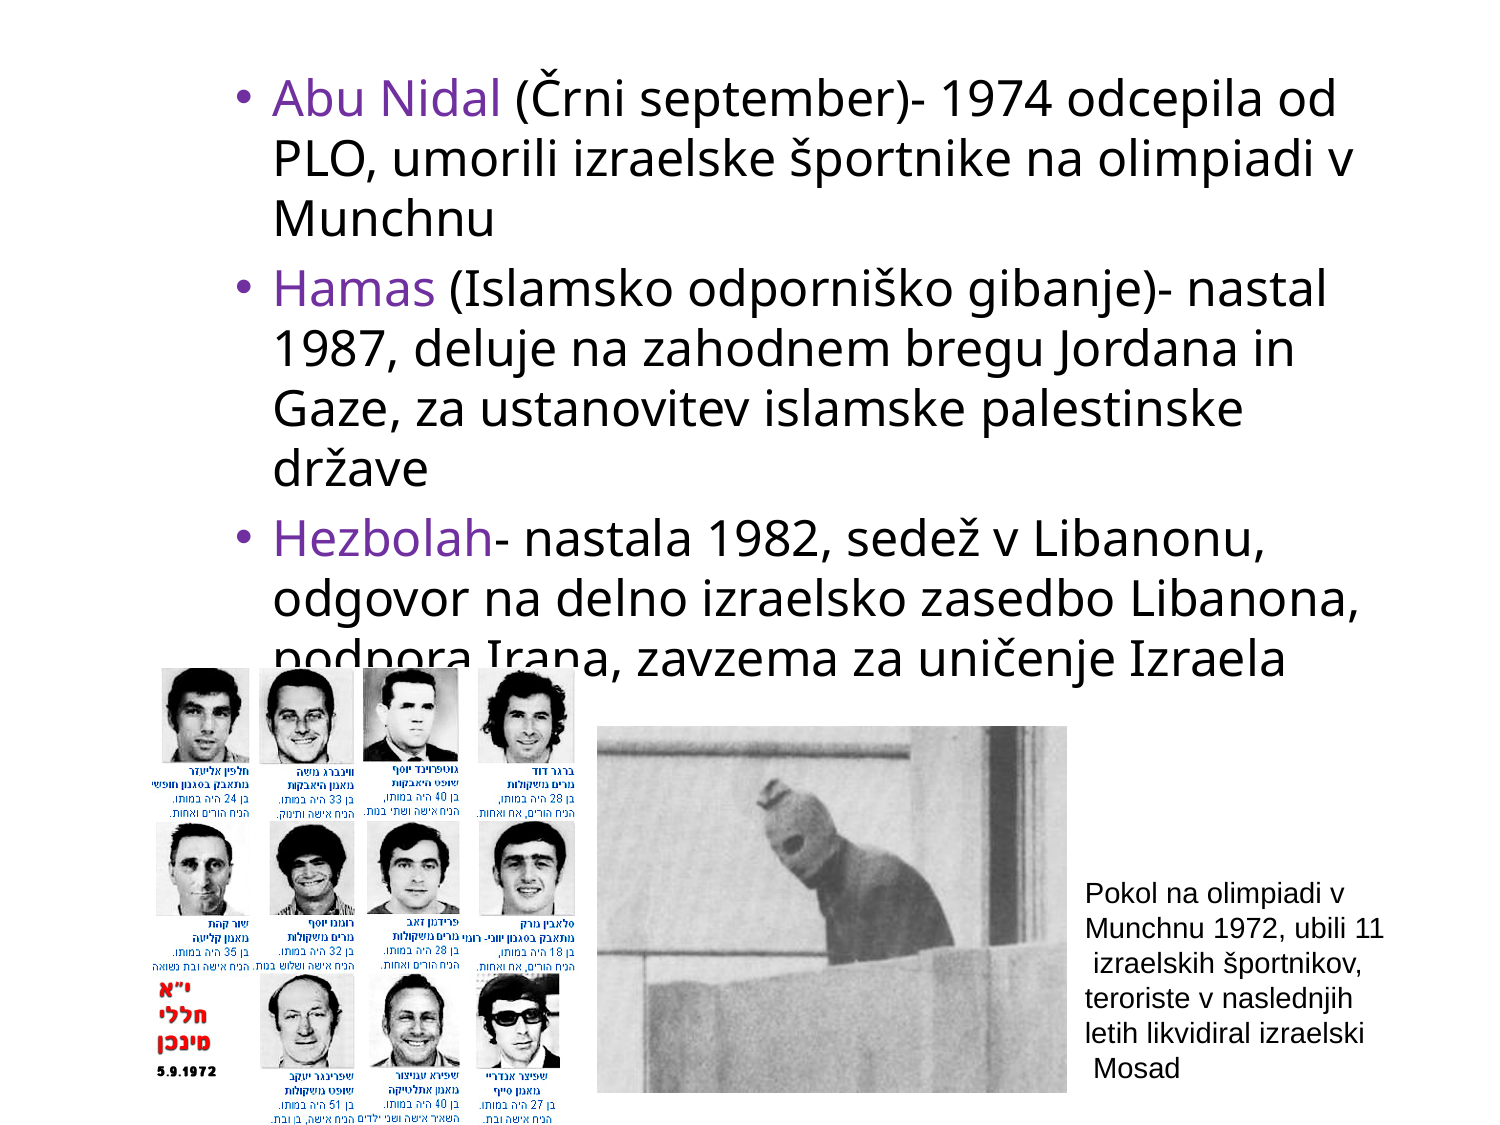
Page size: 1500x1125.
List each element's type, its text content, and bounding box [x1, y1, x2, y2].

text_box Pokol na olimpiadi v Munchnu 1972, ubili 11 izraelskih športnikov, teroriste v naslednjih letih likvidiral izraelski Mosad [1070, 867, 1401, 1092]
picture [152, 667, 579, 1125]
list Abu Nidal (Črni september)- 1974 odcepila od PLO, umorili izraelske športnike na olimpiadi v Munchnu Hamas (Islamsko odporniško gibanje)- nastal 1987, deluje na zahodnem bregu Jordana in Gaze, za ustanovitev islamske palestinske države Hezbolah- nastala 1982, sedež v Libanonu, odgovor na delno izraelsko zasedbo Libanona, podpora Irana, zavzema za uničenje Izraela [70, 58, 1421, 801]
picture [597, 726, 1067, 1093]
